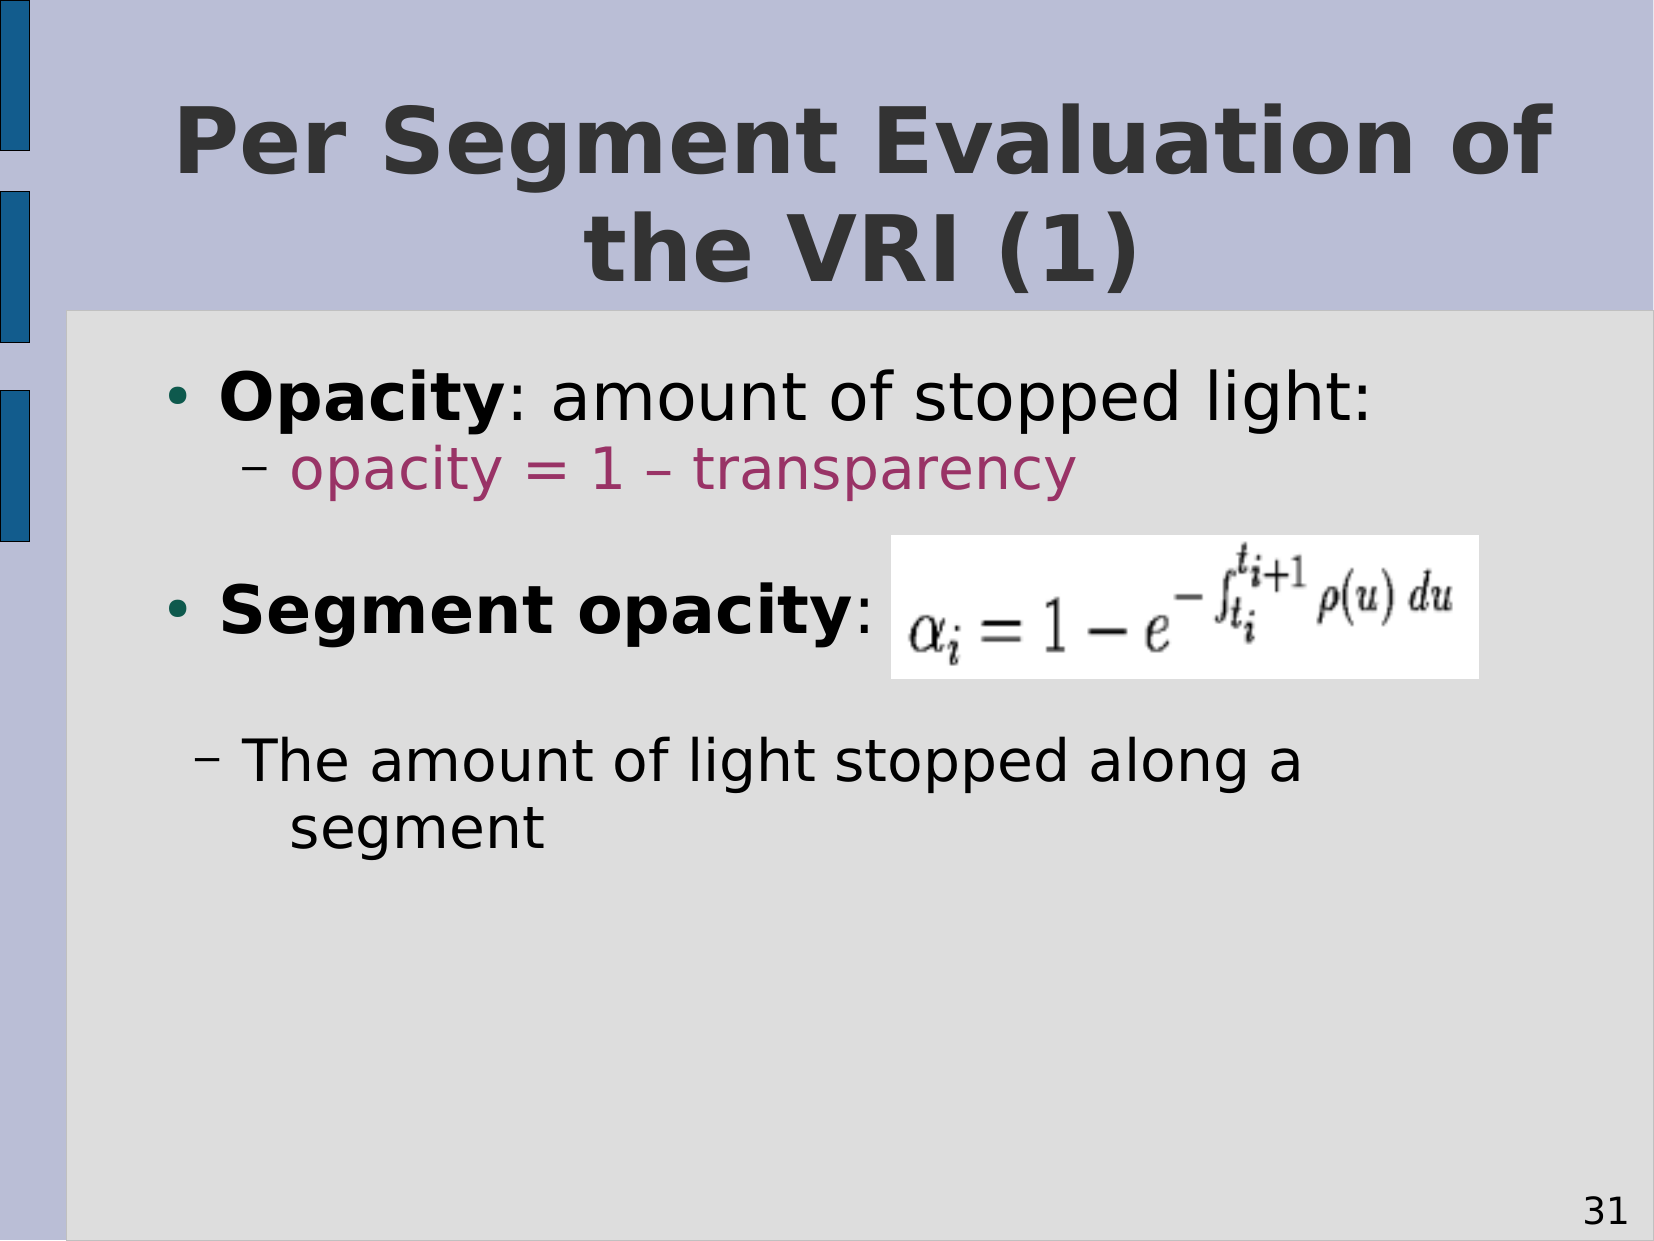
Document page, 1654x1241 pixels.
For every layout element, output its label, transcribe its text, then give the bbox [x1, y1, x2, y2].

list Opacity: amount of stopped light: opacity = 1 – transparency Segment opacity: The amount of light stopped along a segment [148, 358, 1553, 1205]
picture [891, 535, 1479, 680]
title Per Segment Evaluation of the VRI (1) [112, 88, 1615, 303]
